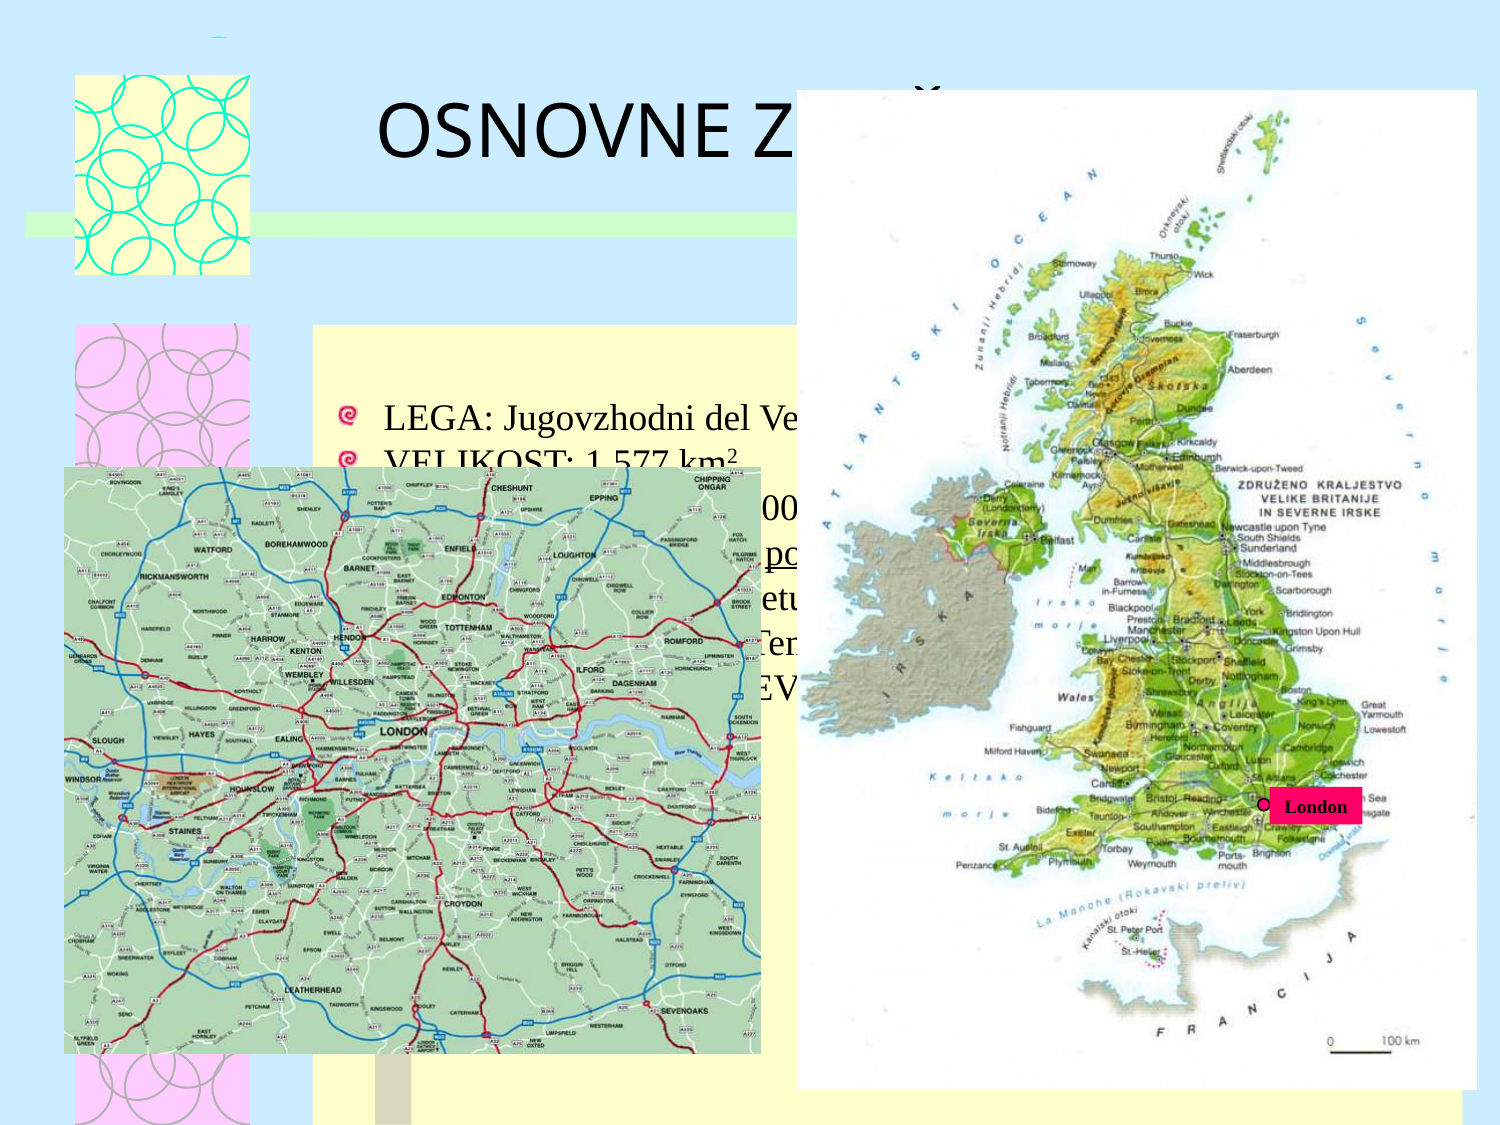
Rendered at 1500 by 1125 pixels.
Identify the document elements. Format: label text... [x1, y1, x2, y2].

picture [338, 405, 359, 426]
picture [797, 90, 1477, 1091]
text_box [1257, 798, 1269, 811]
picture [64, 450, 761, 1054]
text_box London [1269, 786, 1363, 825]
text_box OSNOVNE ZNAČILNOSTI [360, 74, 1251, 180]
text_box LEGA: Jugovzhodni del Velike Britanije VELIKOST: 1.577 km2 PREBIVALCI: Okoli 7.400.000 Je eno najpomembnejših poslovnih, kulturnih, političnih in izobraževalnih središč na svetu Skozi London teče reka Temza. UPRAVNA RAZDELITEV: -City of London, -32 mestnih okrajev [324, 385, 797, 761]
